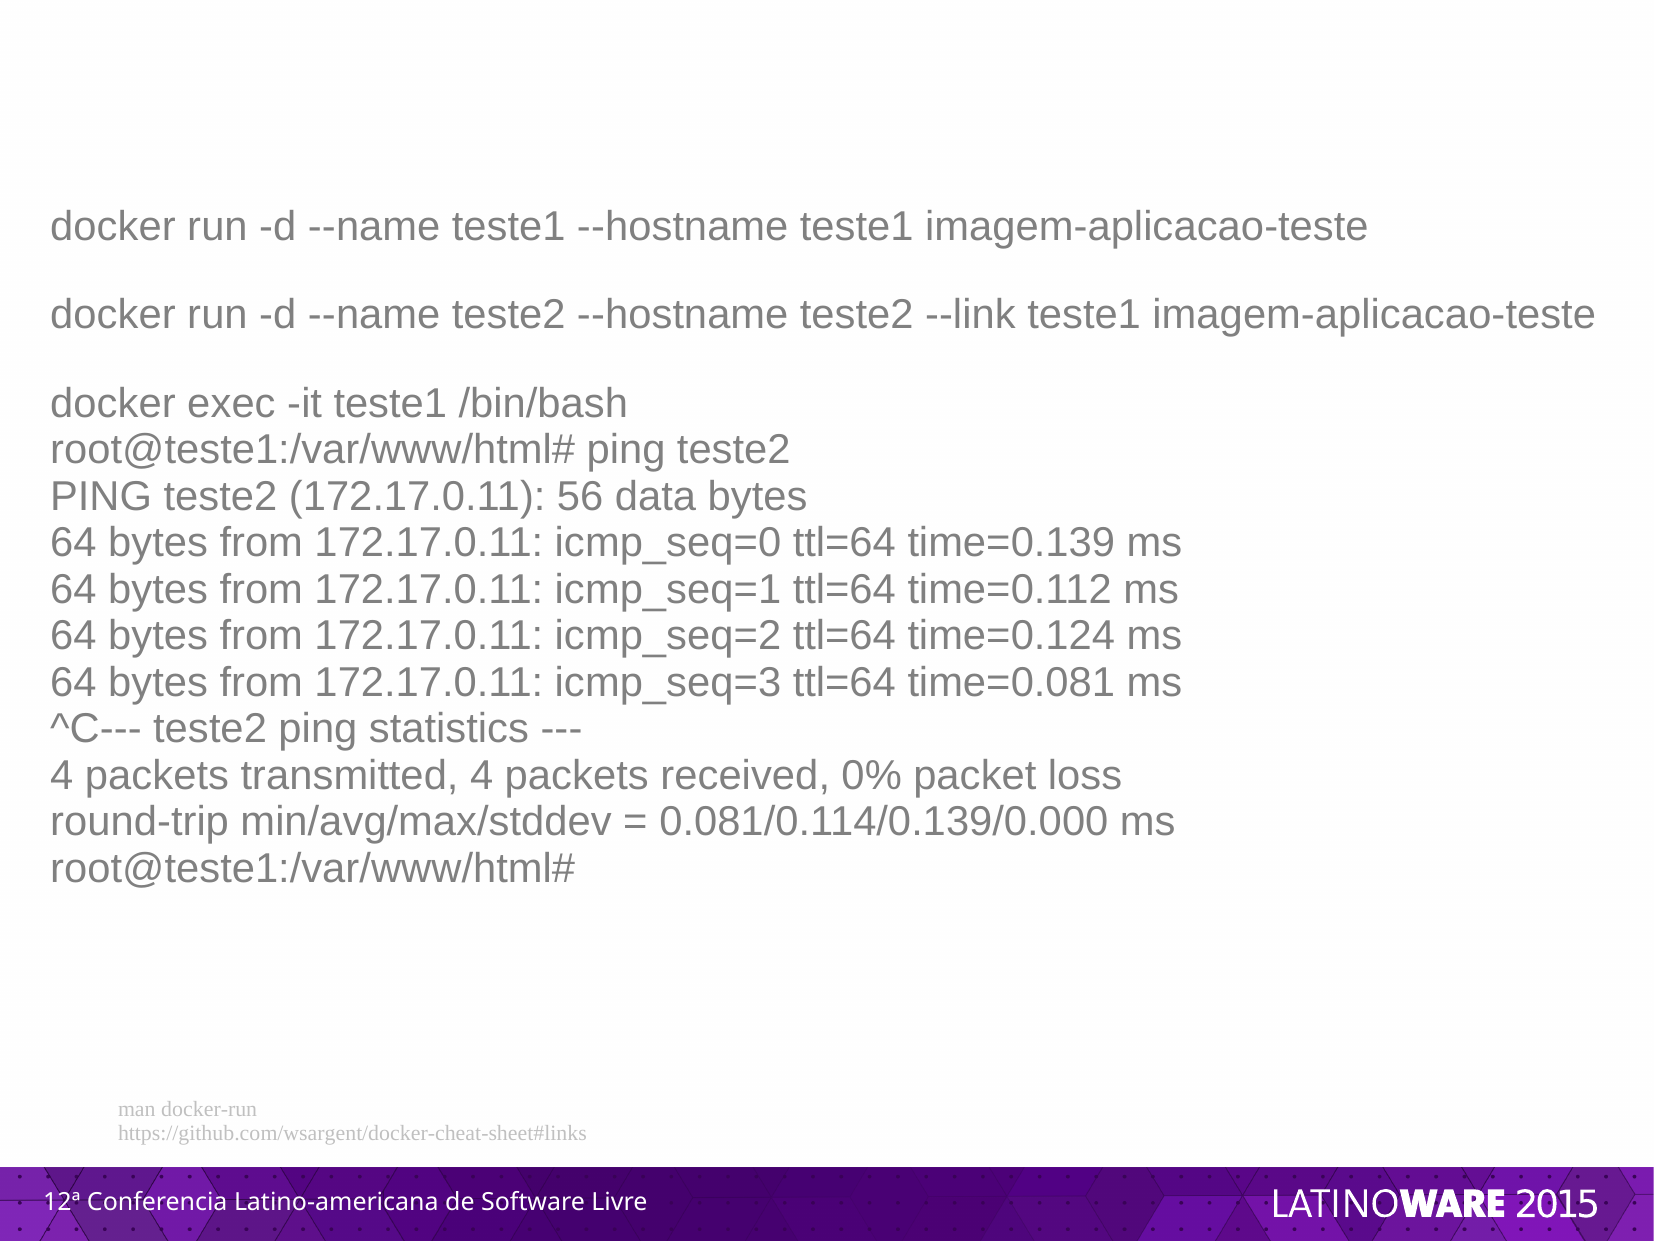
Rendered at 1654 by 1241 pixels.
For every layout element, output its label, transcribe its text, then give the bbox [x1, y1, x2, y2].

picture [0, 0, 1654, 1241]
text_box 12ª Conferencia Latino-americana de Software Livre [28, 1176, 1127, 1234]
text_box docker run -d --name teste1 --hostname teste1 imagem-aplicacao-teste docker run -d --name teste2 --hostname teste2 --link teste1 imagem-aplicacao-teste docker exec -it teste1 /bin/bash root@teste1:/var/www/html# ping teste2 PING teste2 (172.17.0.11): 56 data bytes 64 bytes from 172.17.0.11: icmp_seq=0 ttl=64 time=0.139 ms 64 bytes from 172.17.0.11: icmp_seq=1 ttl=64 time=0.112 ms 64 bytes from 172.17.0.11: icmp_seq=2 ttl=64 time=0.124 ms 64 bytes from 172.17.0.11: icmp_seq=3 ttl=64 time=0.081 ms ^C--- teste2 ping statistics --- 4 packets transmitted, 4 packets received, 0% packet loss round-trip min/avg/max/stddev = 0.081/0.114/0.139/0.000 ms root@teste1:/var/www/html# [35, 195, 1654, 899]
text_box man docker-run https://github.com/wsargent/docker-cheat-sheet#links [118, 1062, 1536, 1146]
